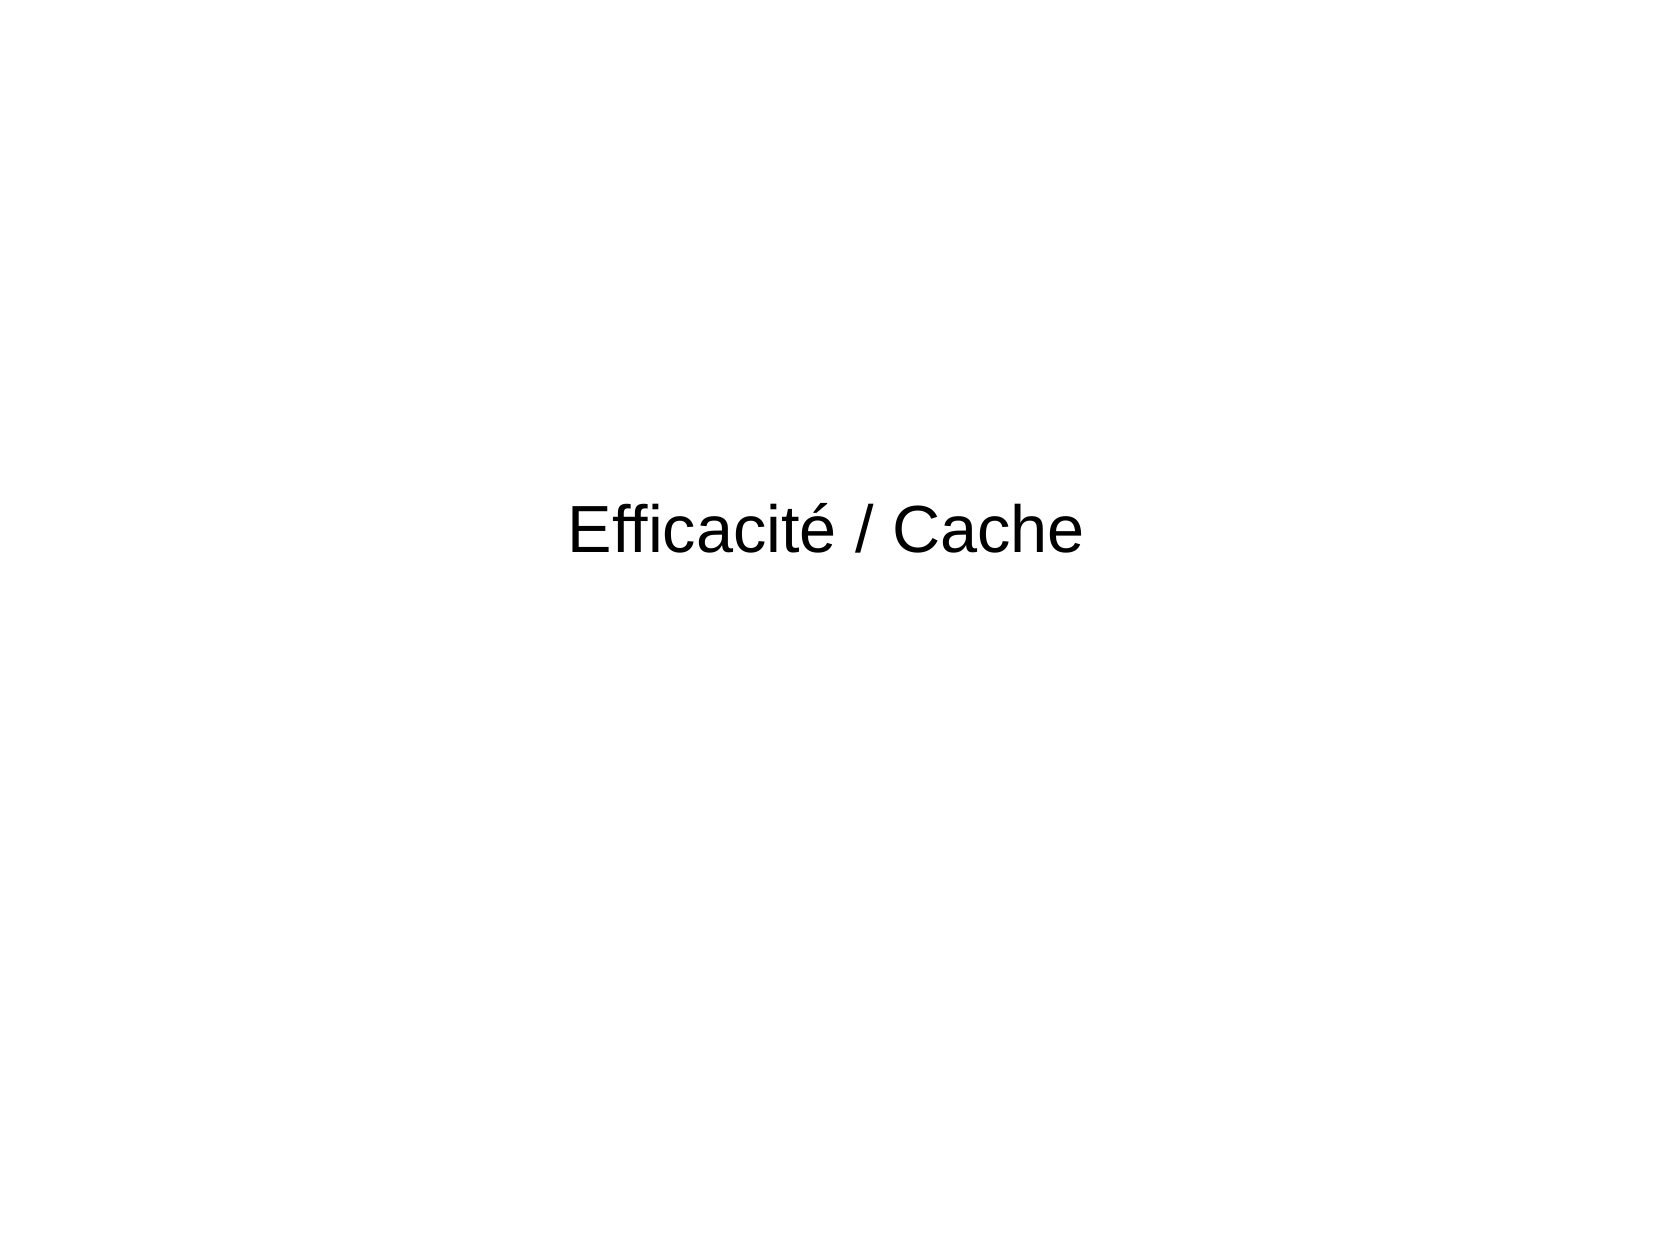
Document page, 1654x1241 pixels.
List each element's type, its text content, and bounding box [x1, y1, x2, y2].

subtitle Efficacité / Cache [82, 49, 1571, 1010]
